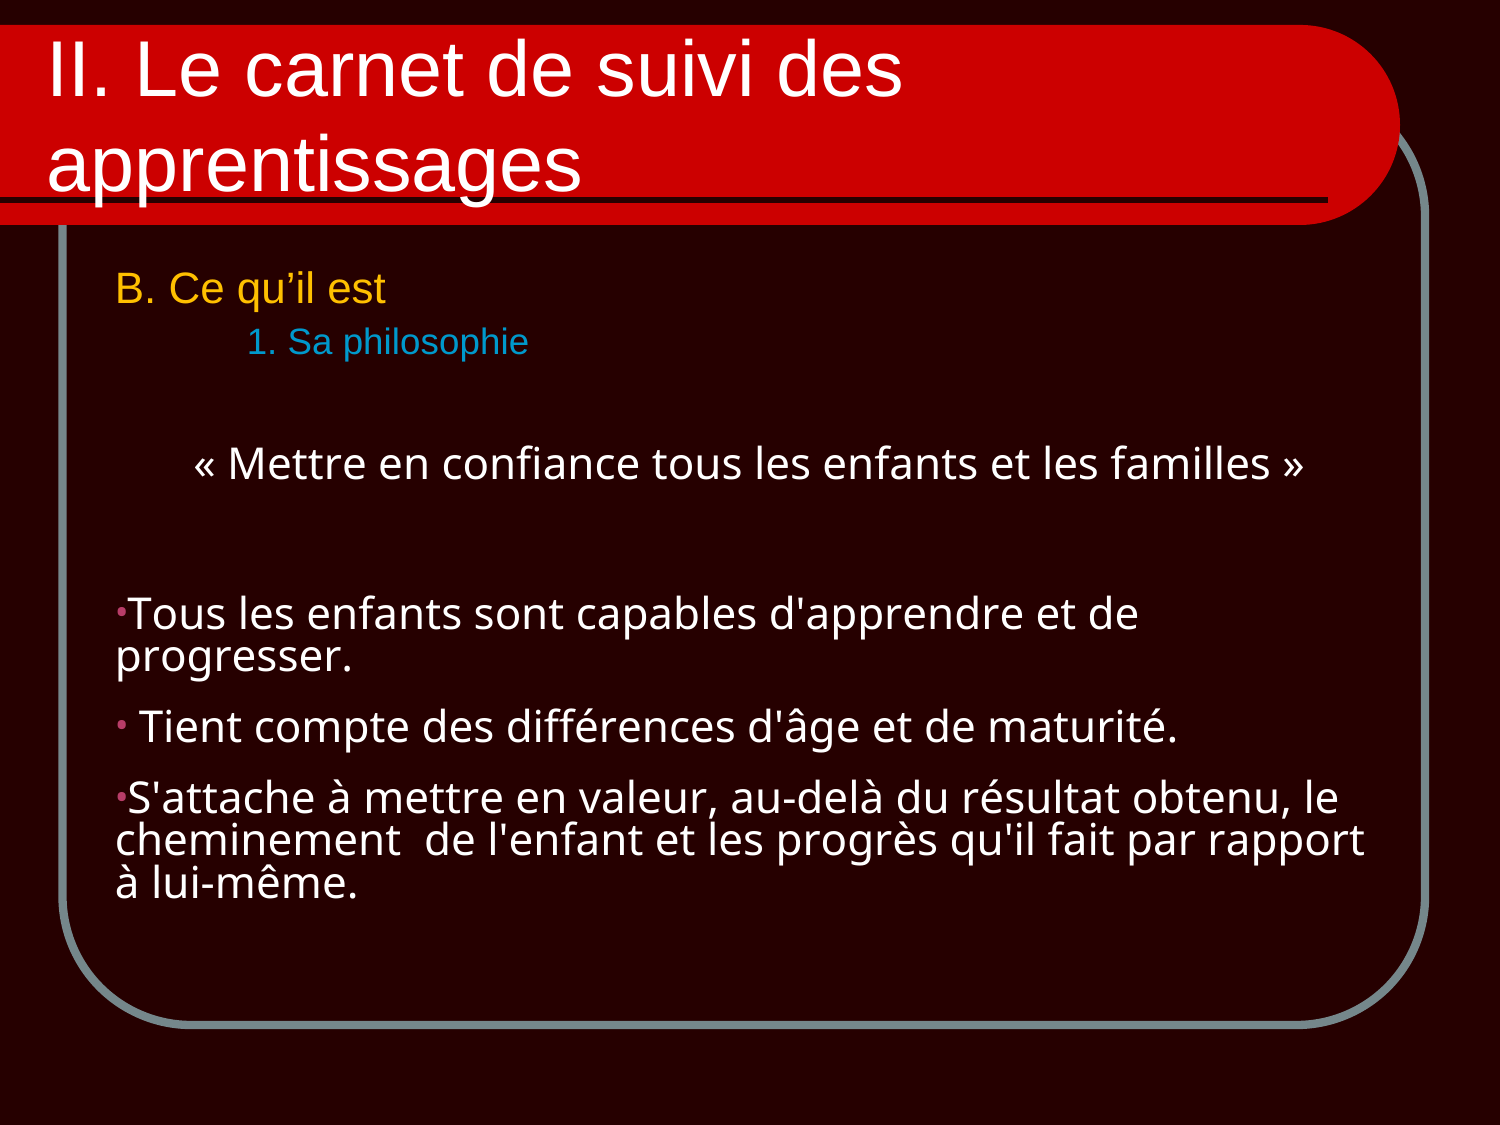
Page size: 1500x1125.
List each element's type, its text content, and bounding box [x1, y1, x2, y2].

list B. Ce qu’il est 1. Sa philosophie « Mettre en confiance tous les enfants et les familles » Tous les enfants sont capables d'apprendre et de progresser. Tient compte des différences d'âge et de maturité. S'attache à mettre en valeur, au-delà du résultat obtenu, le cheminement de l'enfant et les progrès qu'il fait par rapport à lui-même. [99, 262, 1401, 1059]
title II. Le carnet de suivi des apprentissages [31, 37, 1347, 188]
